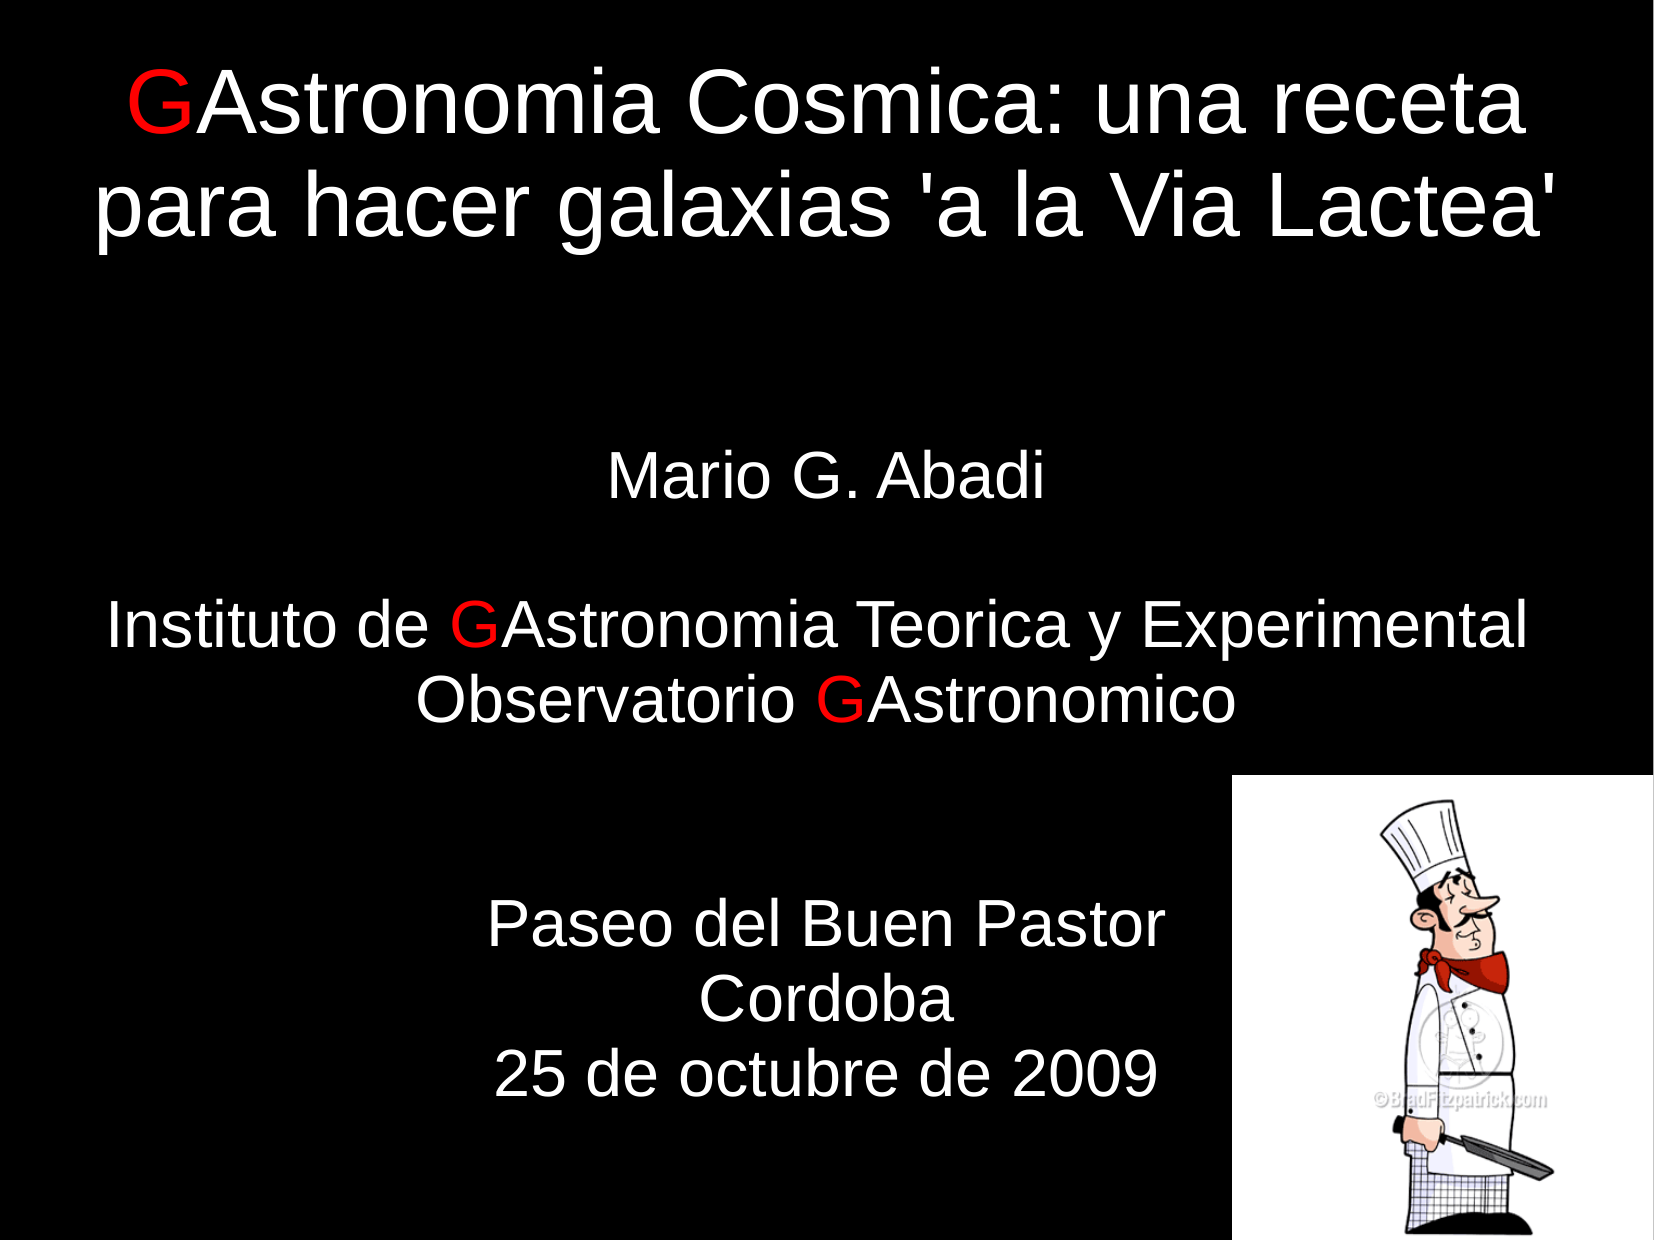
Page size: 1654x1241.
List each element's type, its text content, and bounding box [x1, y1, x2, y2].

subtitle Mario G. Abadi Instituto de GAstronomia Teorica y Experimental Observatorio GAstronomico Paseo del Buen Pastor Cordoba 25 de octubre de 2009 [82, 242, 1571, 1157]
picture [1232, 775, 1654, 1241]
title GAstronomia Cosmica: una receta para hacer galaxias 'a la Via Lactea' [82, 39, 1571, 242]
